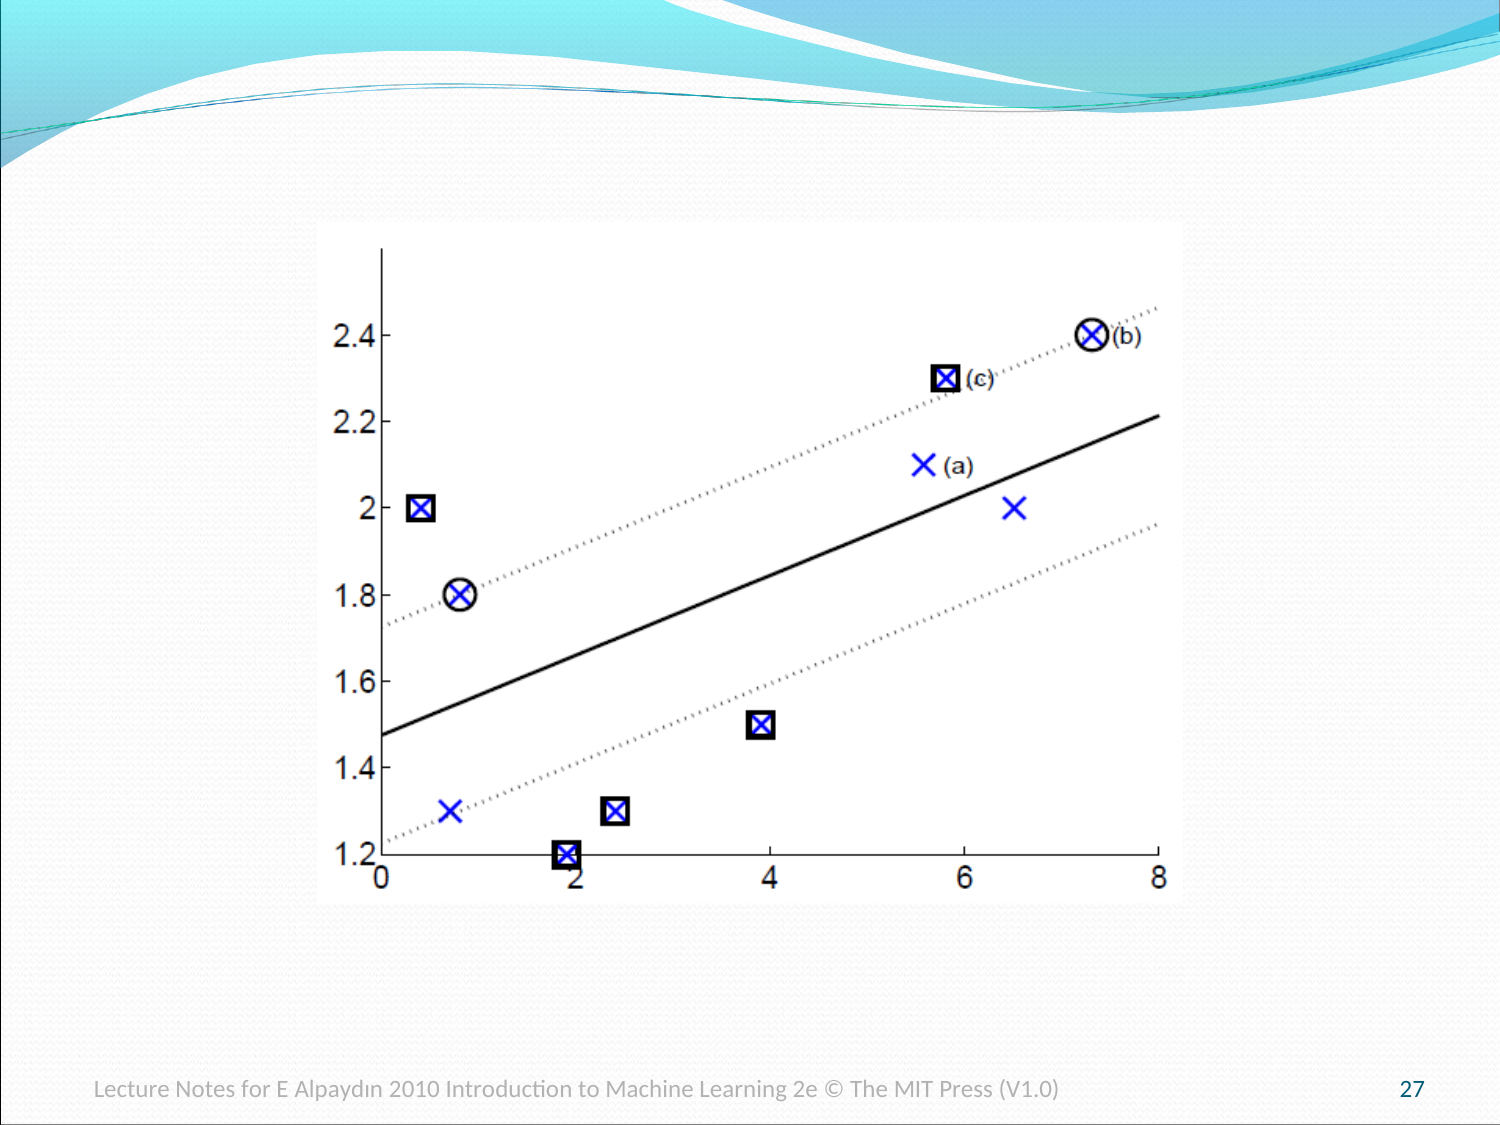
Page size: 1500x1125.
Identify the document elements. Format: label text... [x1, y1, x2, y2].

text_box Lecture Notes for E Alpaydın 2010 Introduction to Machine Learning 2e © The MIT Press (V1.0) [93, 1042, 1254, 1103]
picture [0, 0, 1500, 1125]
text_box <number> [1299, 1042, 1426, 1103]
